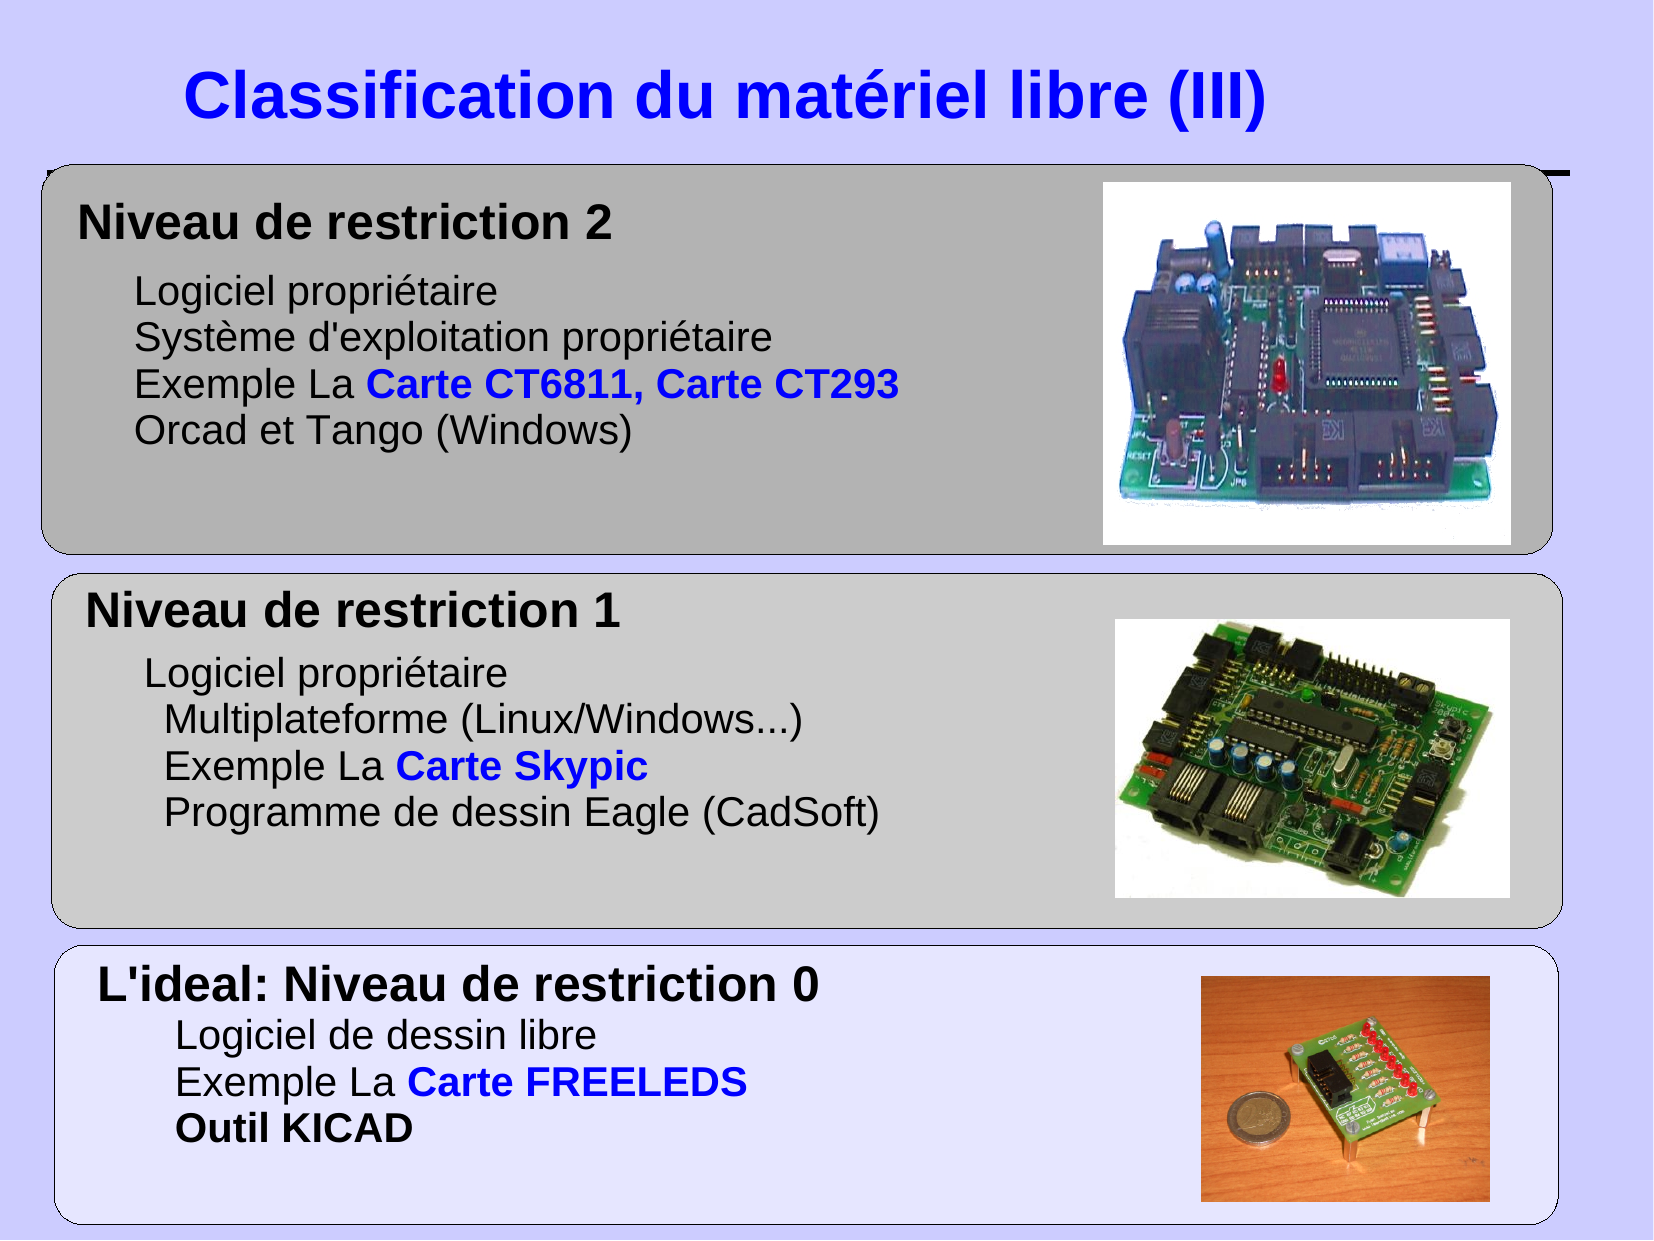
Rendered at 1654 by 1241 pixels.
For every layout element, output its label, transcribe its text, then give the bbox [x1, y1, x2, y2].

picture [1115, 619, 1510, 898]
picture [1201, 976, 1490, 1202]
text_box [54, 945, 1559, 1225]
text_box Niveau de restriction 1 Logiciel propriétaire Multiplateforme (Linux/Windows...) Exemple La Carte Skypic Programme de dessin Eagle (CadSoft) [73, 581, 1018, 874]
picture [1103, 182, 1511, 545]
text_box [41, 164, 1553, 555]
text_box L'ideal: Niveau de restriction 0 Logiciel de dessin libre Exemple La Carte FREELEDS Outil KICAD [84, 956, 878, 1219]
title Classification du matériel libre (III) [88, 0, 1364, 164]
text_box Niveau de restriction 2 Logiciel propriétaire Système d'exploitation propriétaire Exemple La Carte CT6811, Carte CT293 Orcad et Tango (Windows) [63, 194, 1050, 579]
text_box [51, 573, 1563, 929]
